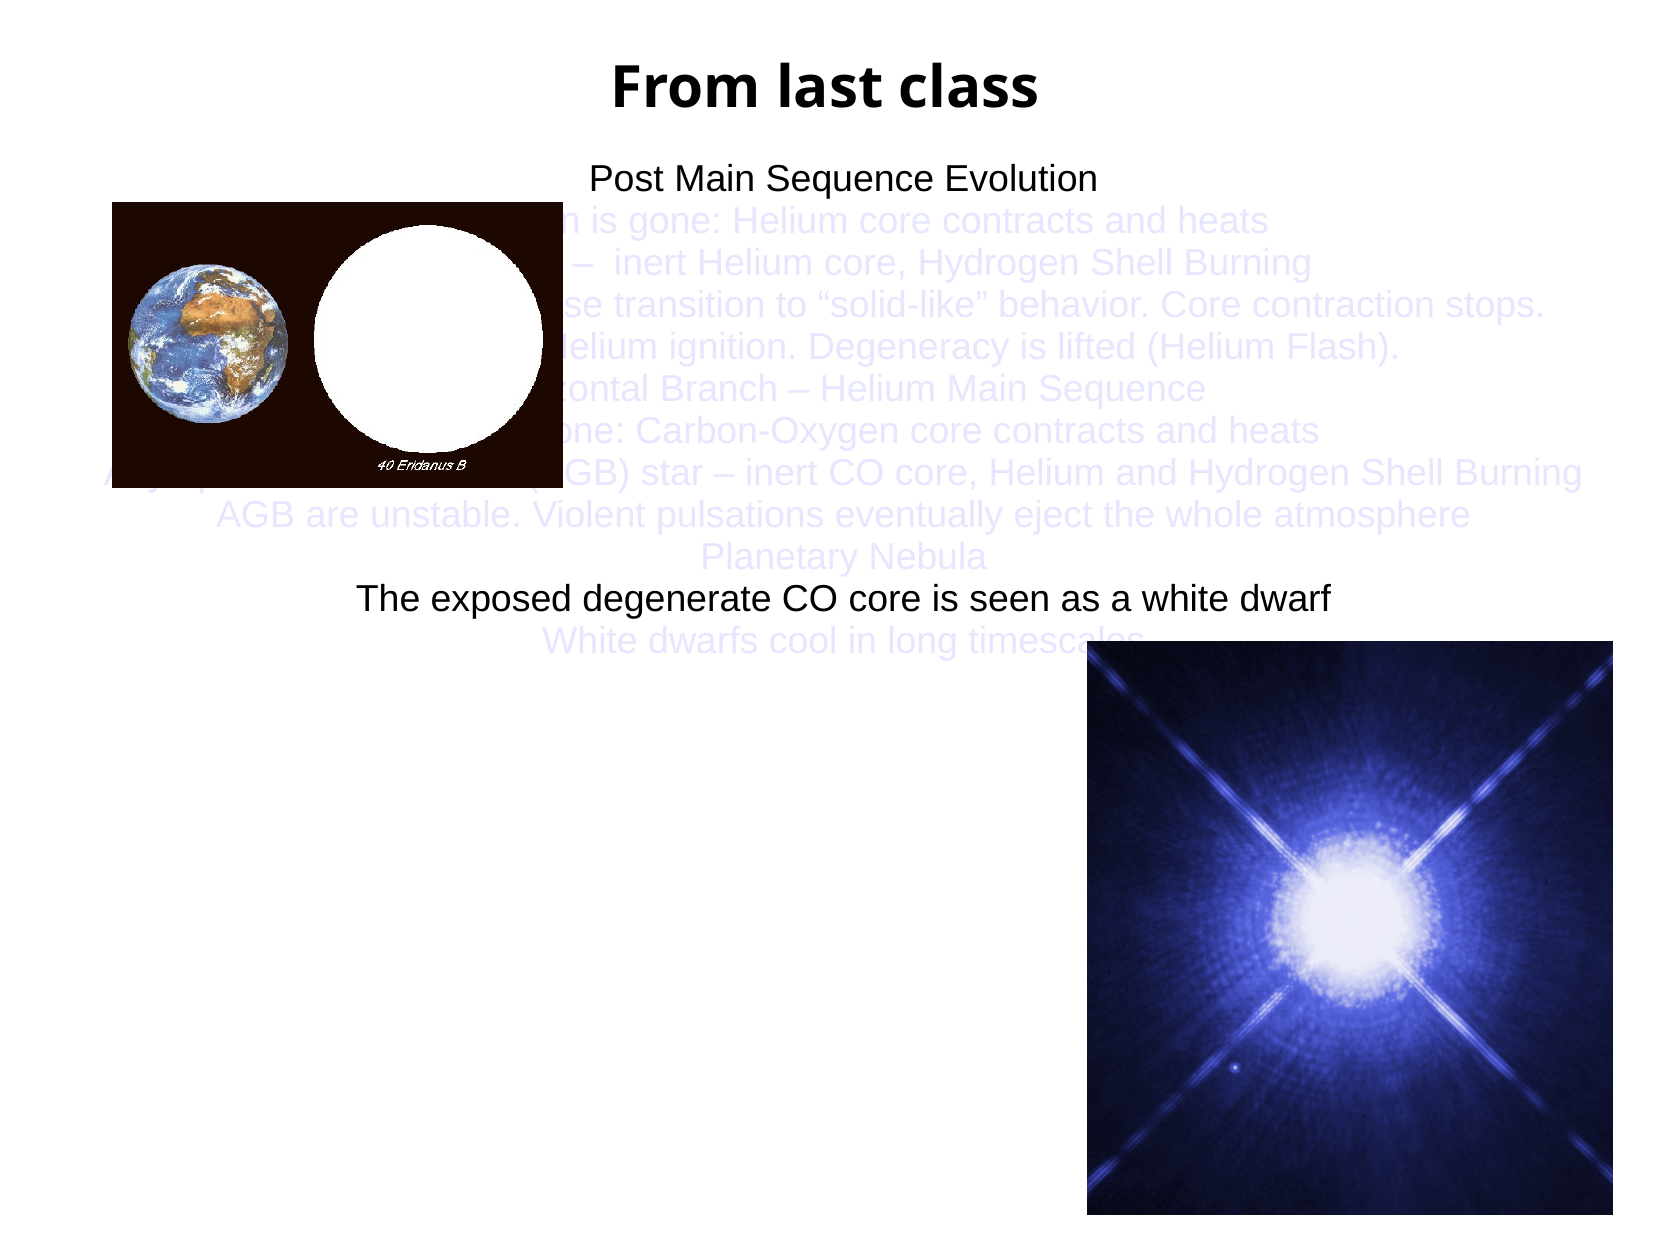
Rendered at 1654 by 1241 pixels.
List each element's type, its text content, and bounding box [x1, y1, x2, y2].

text_box From last class [0, 38, 1651, 135]
picture [1087, 641, 1613, 1215]
picture [112, 202, 563, 488]
text_box Post Main Sequence Evolution Hydrogen is gone: Helium core contracts and heats Red Giants – inert Helium core, Hydrogen Shell Burning Core degeneracy – a phase transition to “solid-like” behavior. Core contraction stops. 100 Million K – Helium ignition. Degeneracy is lifted (Helium Flash). Horizontal Branch – Helium Main Sequence Helium is gone: Carbon-Oxygen core contracts and heats Asymptotic Giant Branch (AGB) star – inert CO core, Helium and Hydrogen Shell Burning AGB are unstable. Violent pulsations eventually eject the whole atmosphere Planetary Nebula The exposed degenerate CO core is seen as a white dwarf White dwarfs cool in long timescales [75, 150, 1613, 753]
